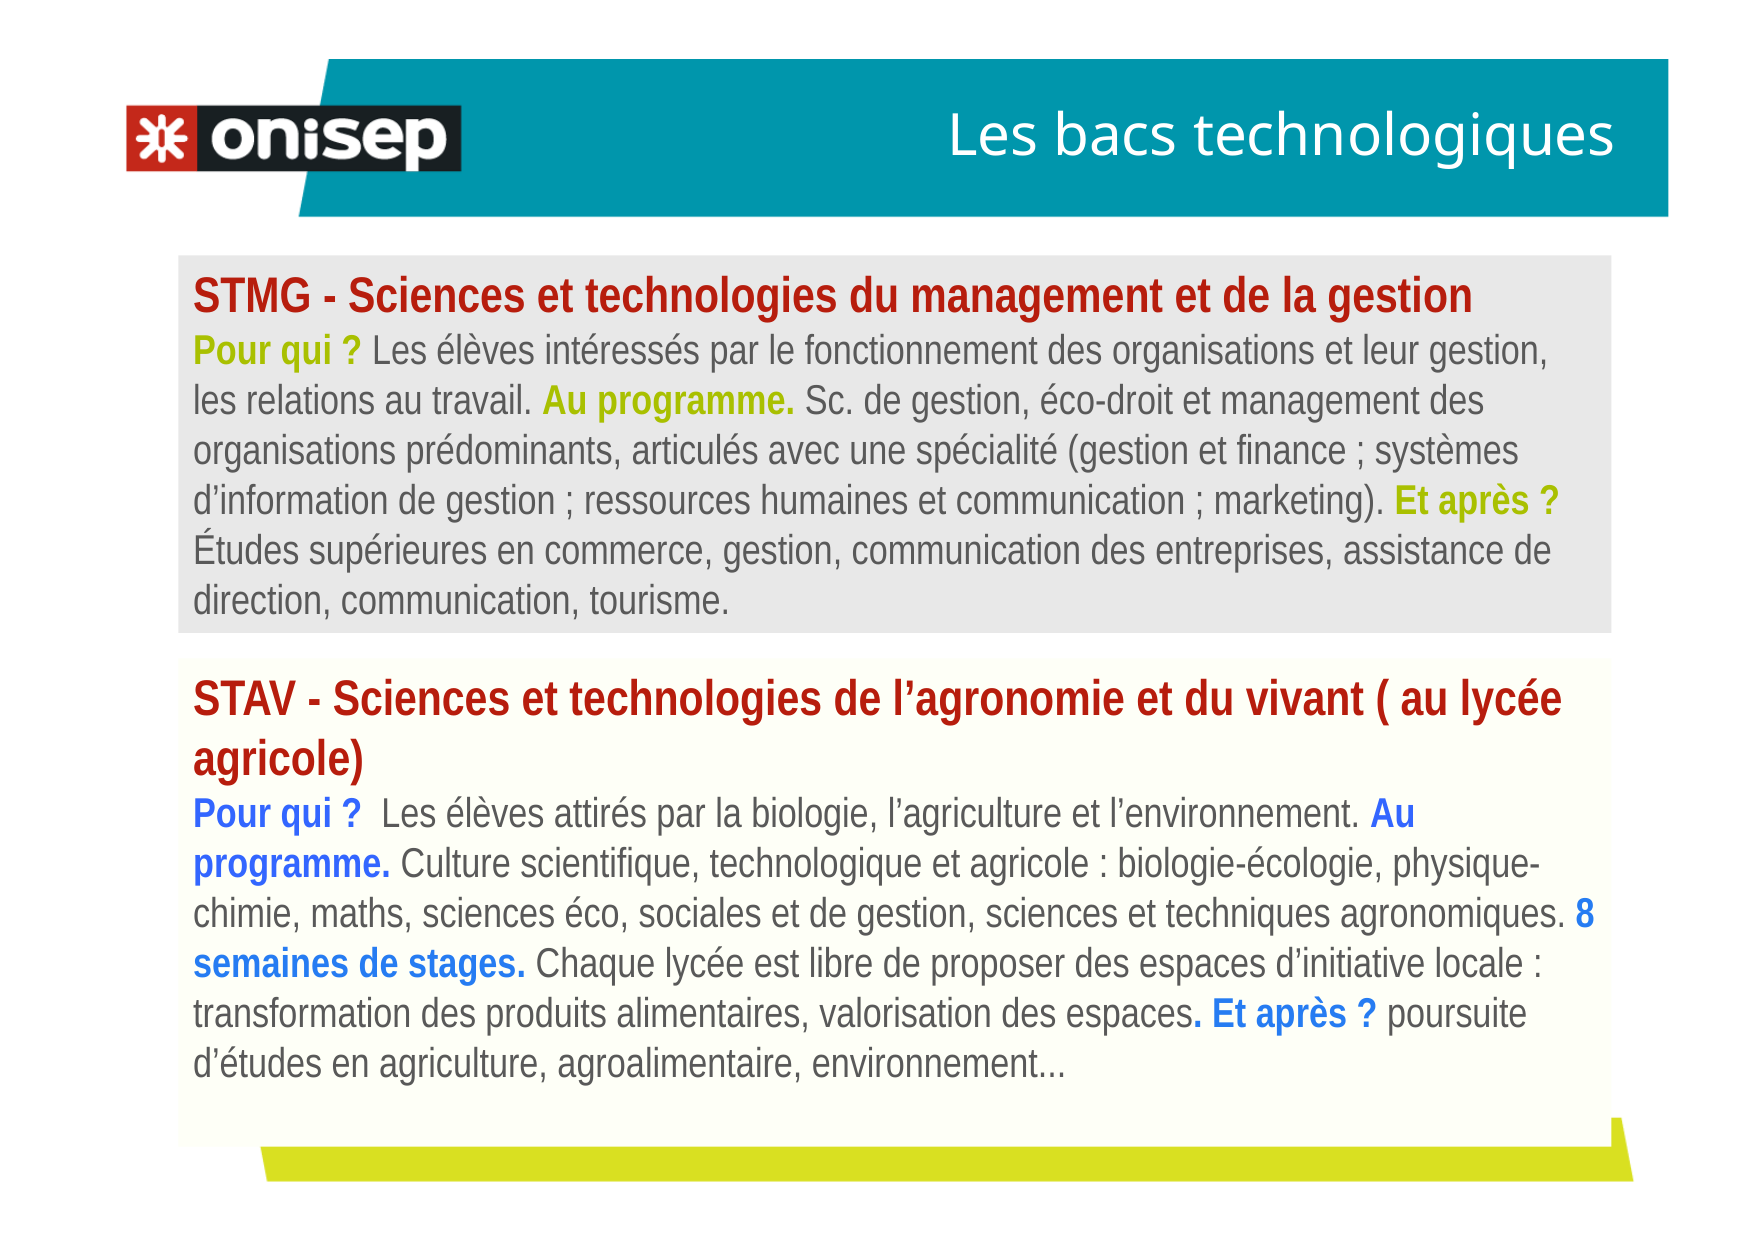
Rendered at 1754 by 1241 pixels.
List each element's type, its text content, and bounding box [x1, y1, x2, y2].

text_box STAV - Sciences et technologies de l’agronomie et du vivant ( au lycée agricole) Pour qui ? Les élèves attirés par la biologie, l’agriculture et l’environnement. Au programme. Culture scientifique, technologique et agricole : biologie-écologie, physique-chimie, maths, sciences éco, sociales et de gestion, sciences et techniques agronomiques. 8 semaines de stages. Chaque lycée est libre de proposer des espaces d’initiative locale : transformation des produits alimentaires, valorisation des espaces. Et après ? poursuite d’études en agriculture, agroalimentaire, environnement... [178, 658, 1612, 1147]
picture [59, 59, 1669, 1182]
text_box Les bacs technologiques [473, 89, 1631, 170]
text_box STMG - Sciences et technologies du management et de la gestion Pour qui ? Les élèves intéressés par le fonctionnement des organisations et leur gestion, les relations au travail. Au programme. Sc. de gestion, éco-droit et management des organisations prédominants, articulés avec une spécialité (gestion et finance ; systèmes d’information de gestion ; ressources humaines et communication ; marketing). Et après ? Études supérieures en commerce, gestion, communication des entreprises, assistance de direction, communication, tourisme. [178, 255, 1612, 633]
